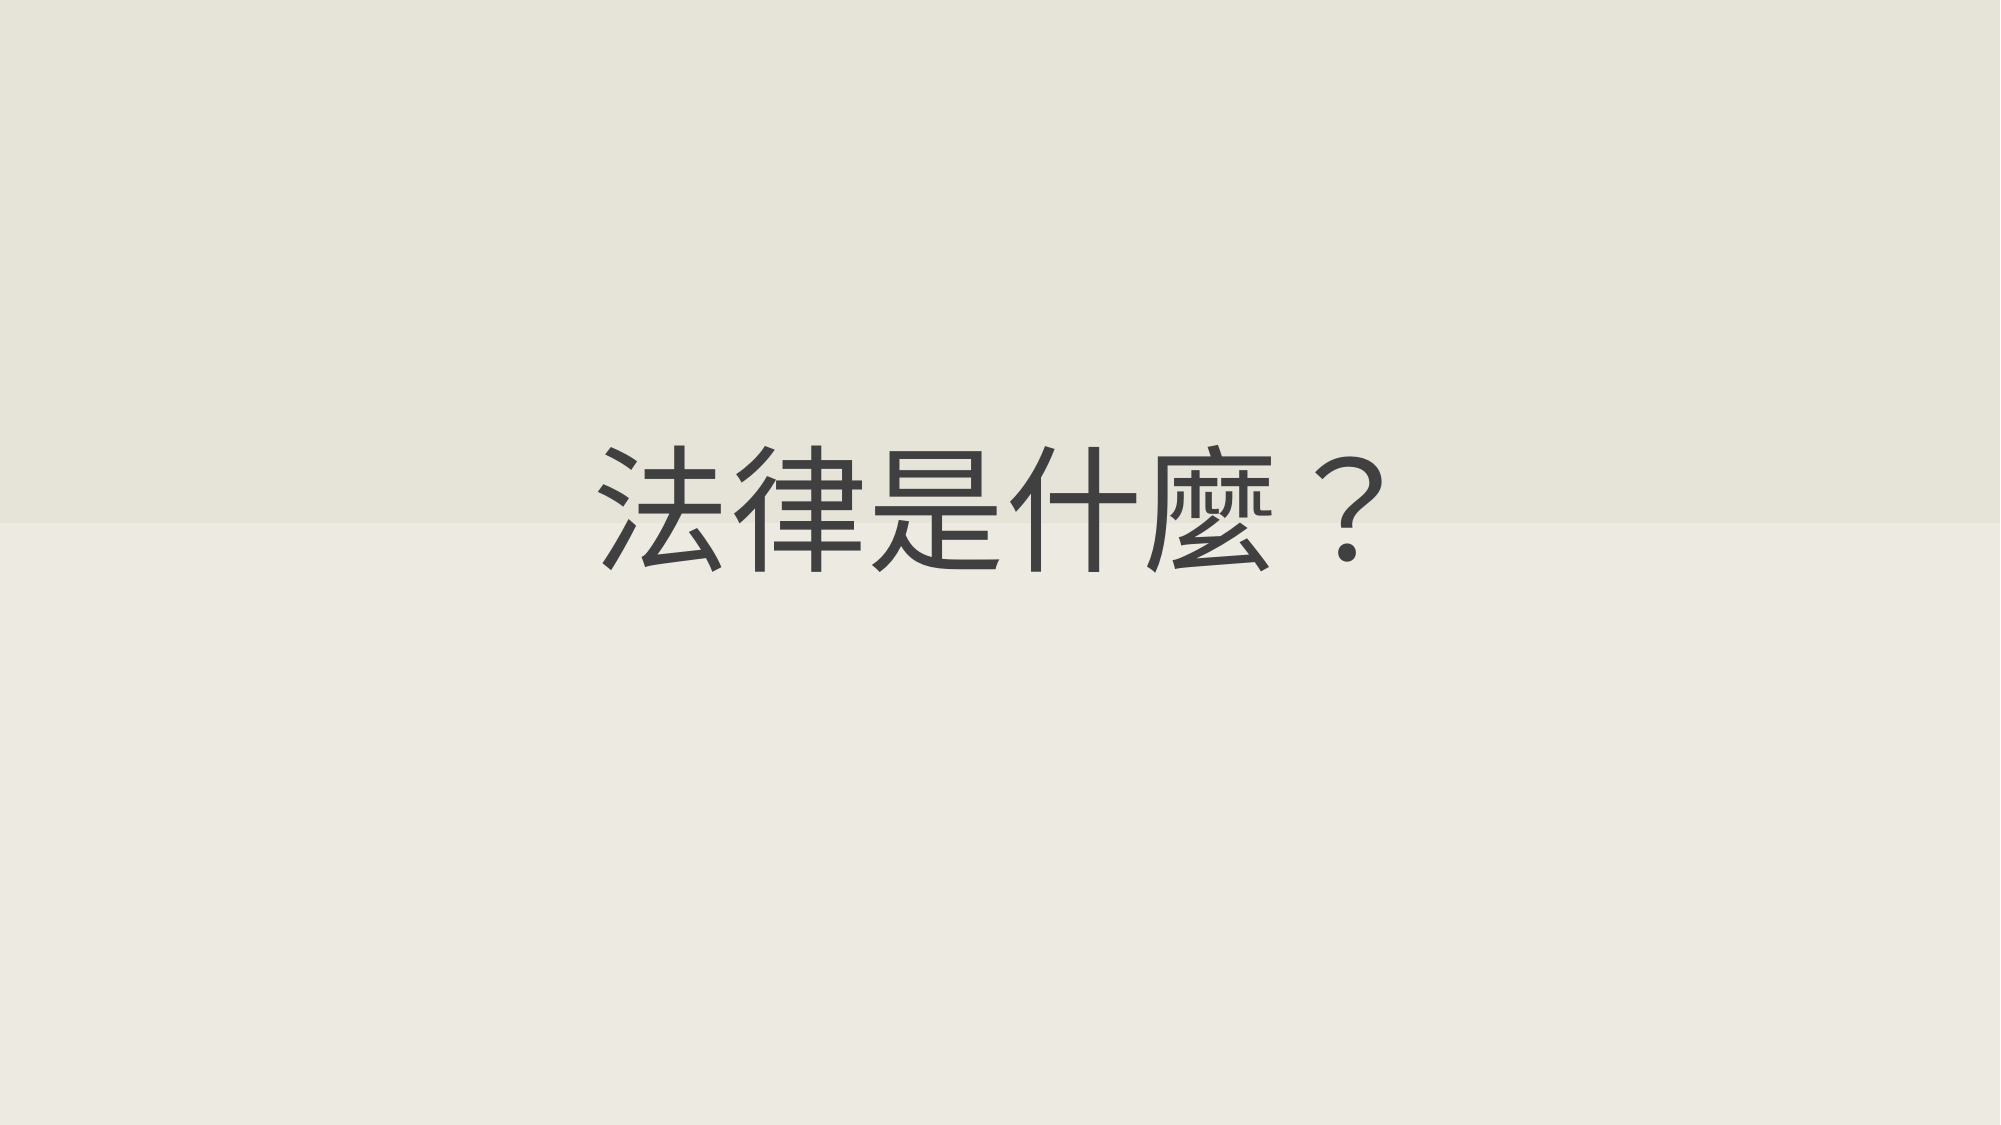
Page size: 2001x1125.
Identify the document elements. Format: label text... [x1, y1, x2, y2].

text_box 法律是什麼？ [488, 415, 1523, 598]
